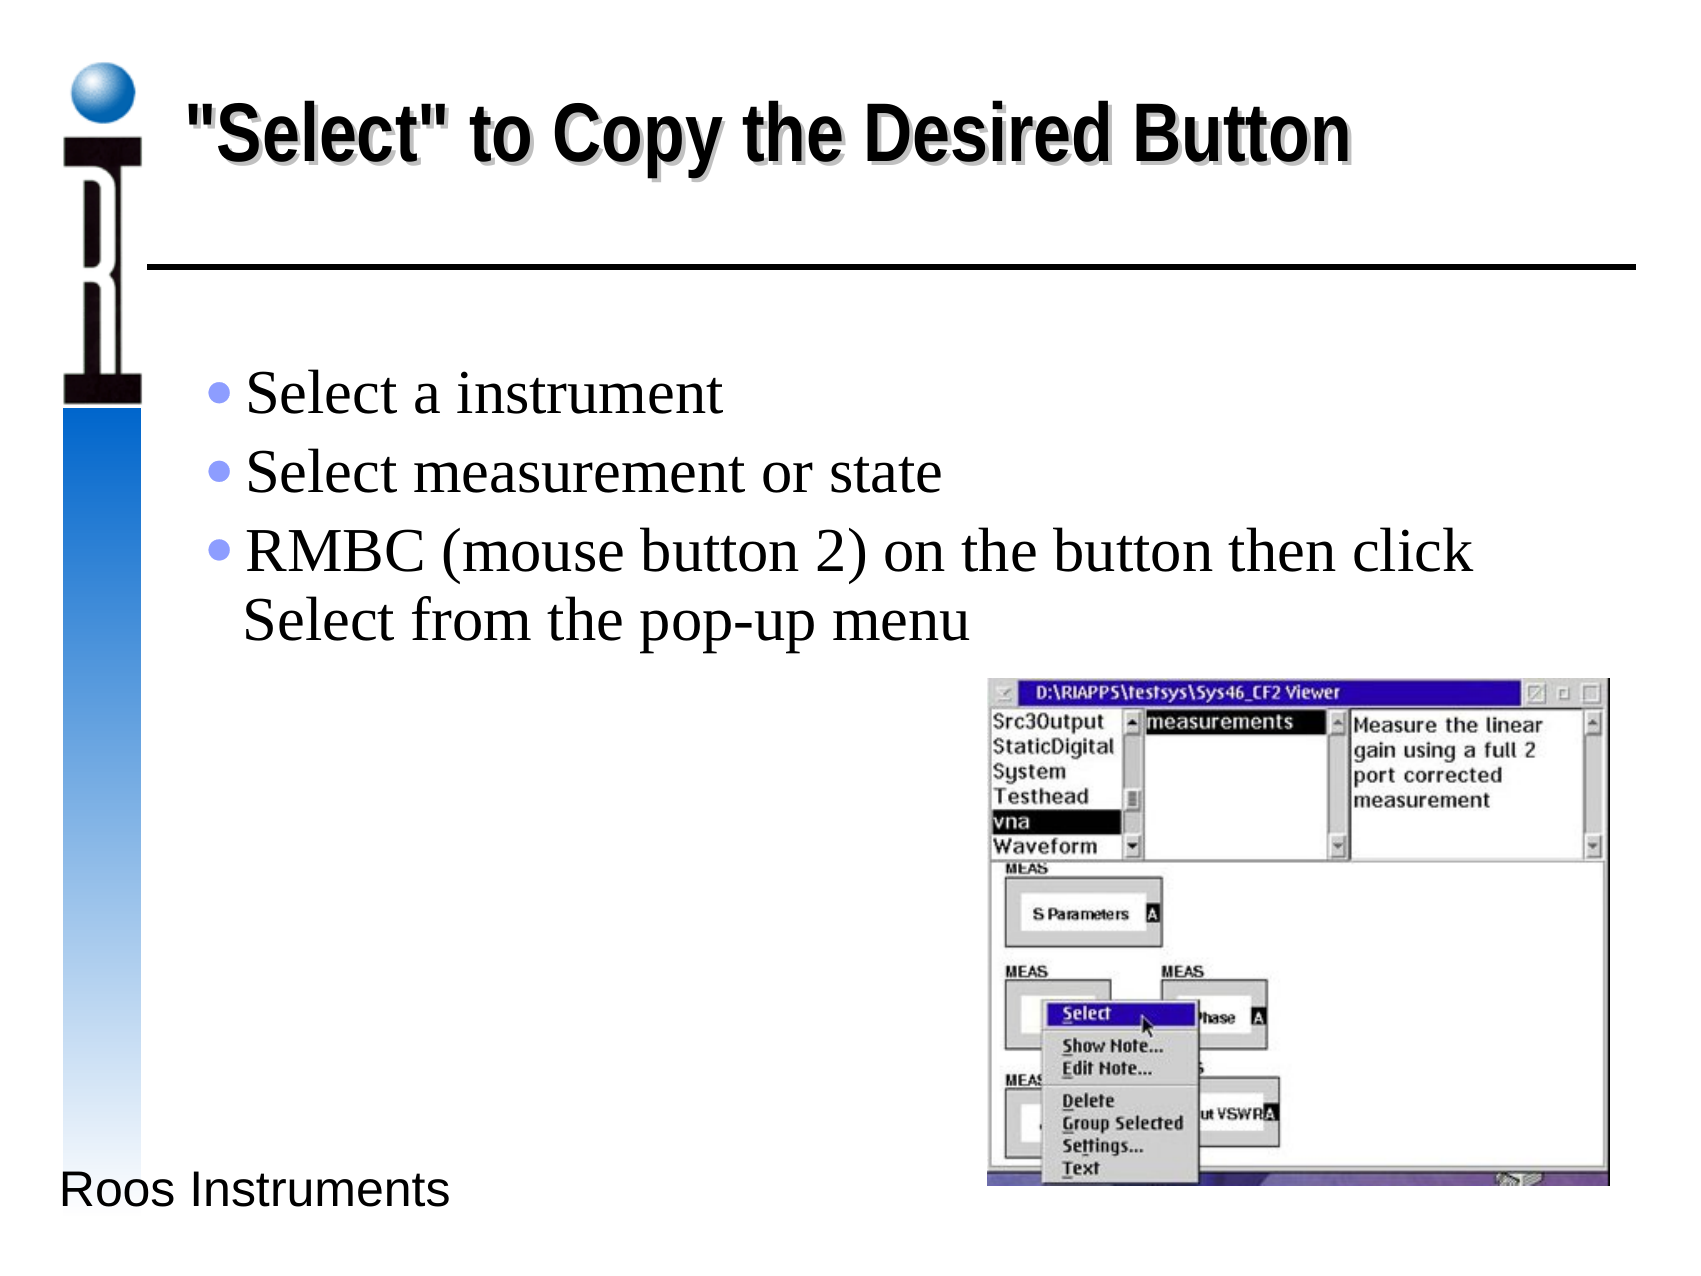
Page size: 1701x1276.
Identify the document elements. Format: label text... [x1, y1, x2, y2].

picture [59, 58, 147, 411]
text_box Select a instrument Select measurement or state RMBC (mouse button 2) on the button then click Select from the pop-up menu [192, 358, 1550, 658]
text_box "Select" to Copy the Desired Button [184, 92, 1539, 274]
picture [987, 678, 1610, 1186]
